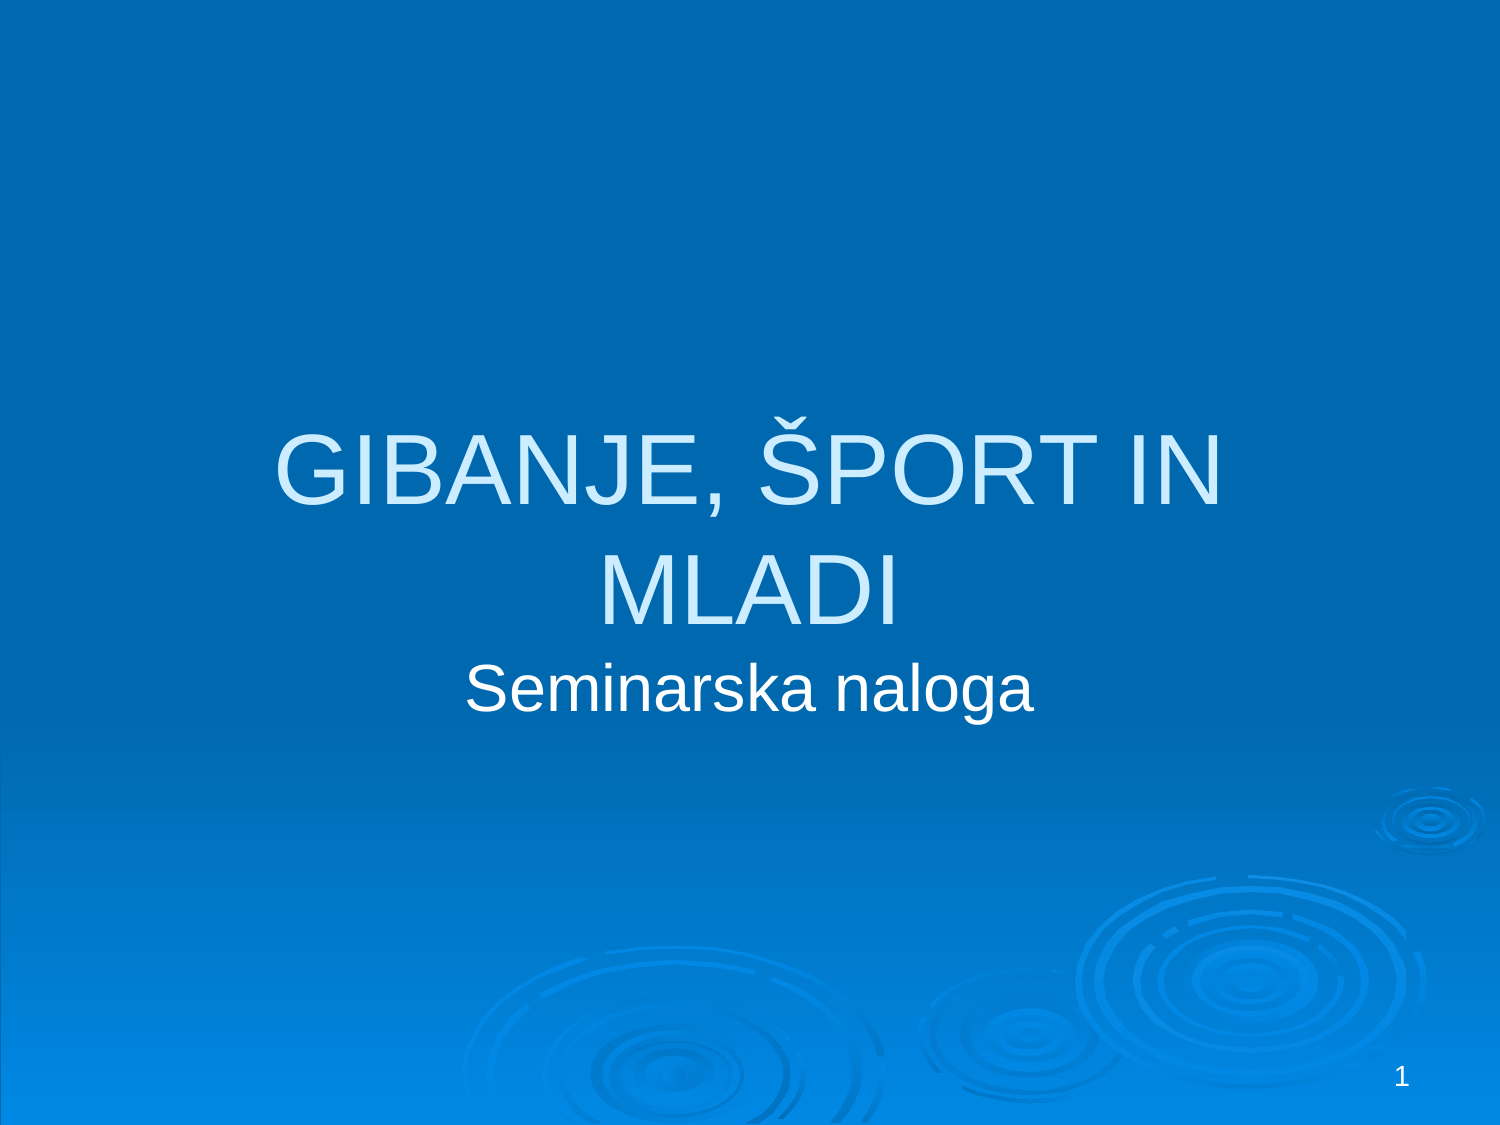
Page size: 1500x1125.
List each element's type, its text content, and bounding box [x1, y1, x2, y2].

title GIBANJE, ŠPORT IN MLADI [112, 277, 1388, 563]
slide_number <number> [1074, 1025, 1425, 1100]
subtitle Seminarska naloga [225, 637, 1275, 925]
